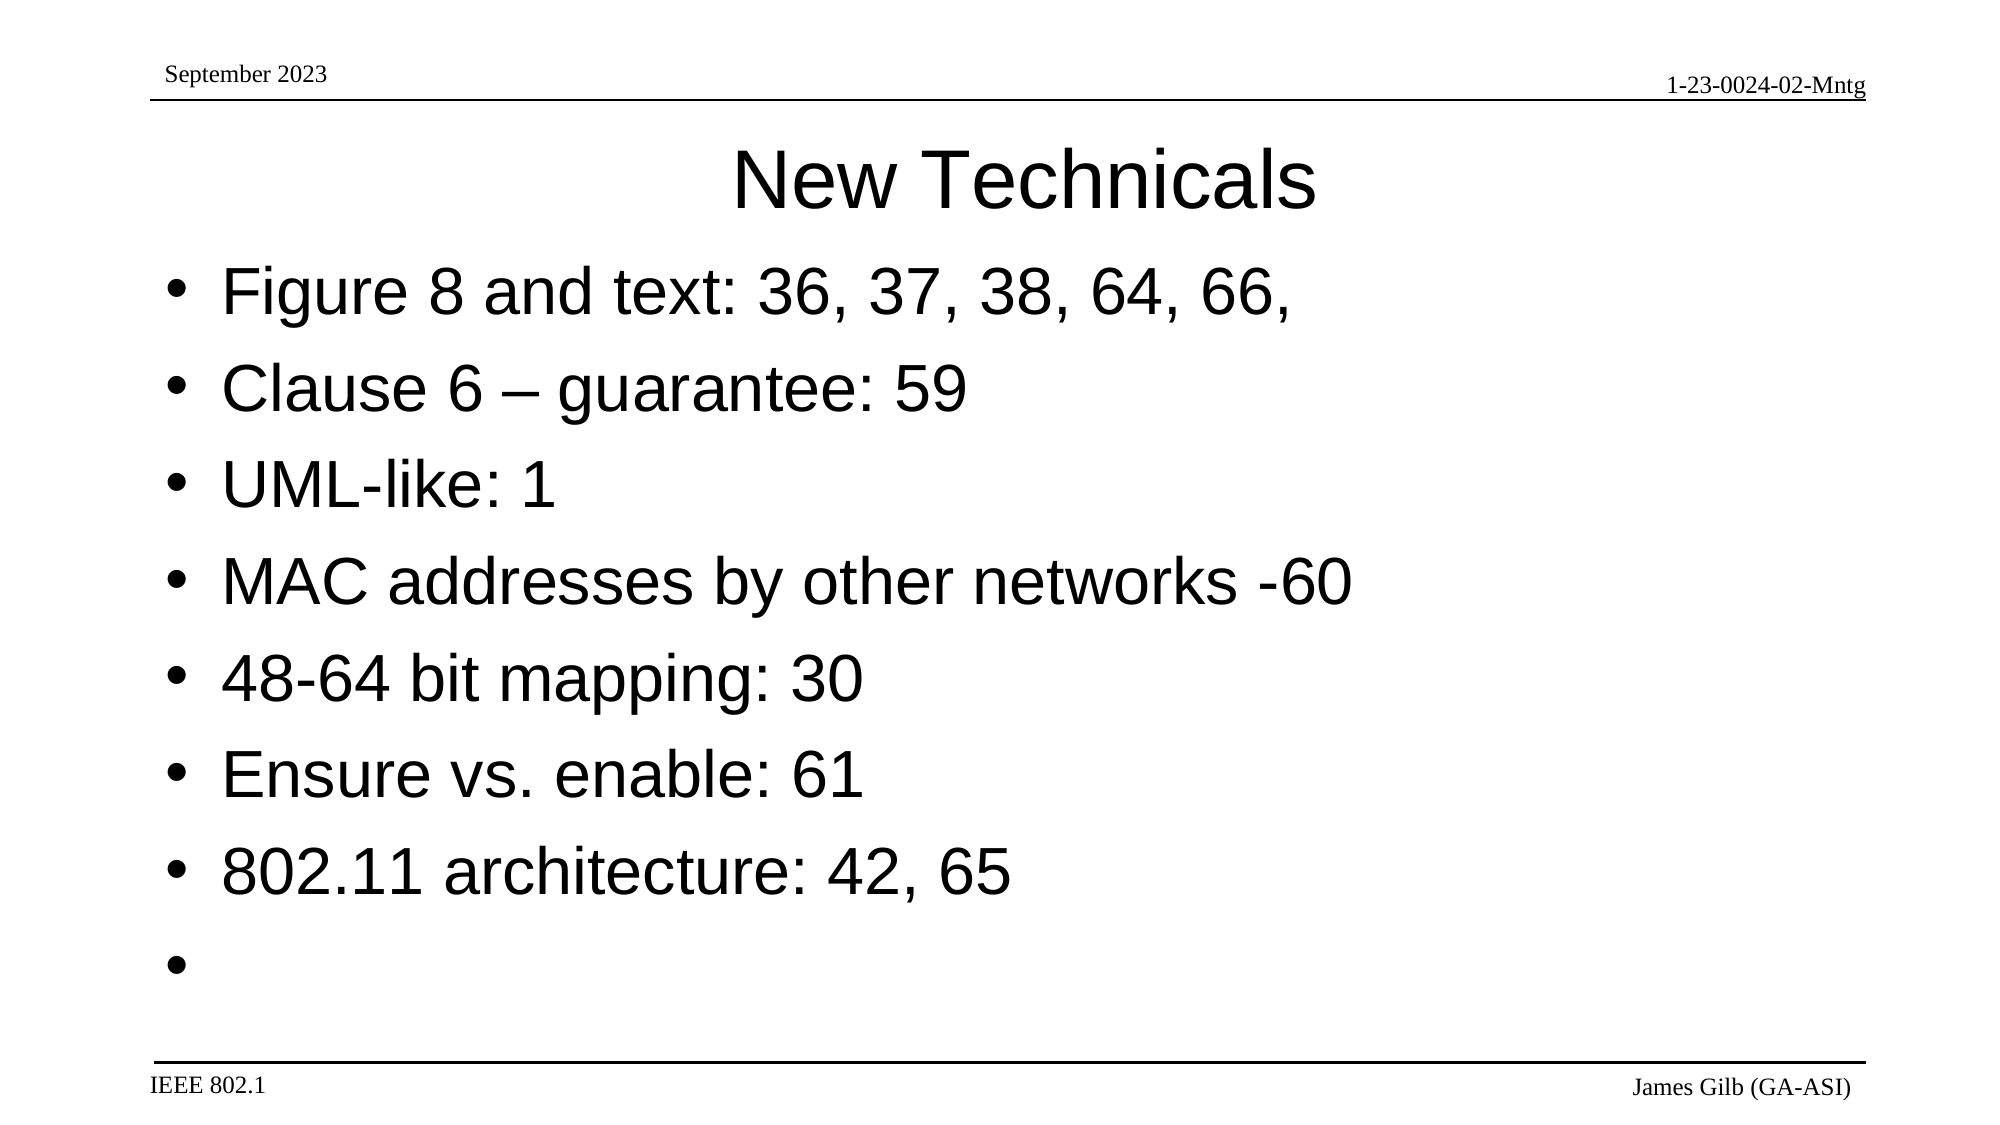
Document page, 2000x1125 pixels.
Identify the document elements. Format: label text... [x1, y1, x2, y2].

title New Technicals [149, 112, 1900, 238]
list Figure 8 and text: 36, 37, 38, 64, 66, Clause 6 – guarantee: 59 UML-like: 1 MAC addresses by other networks -60 48-64 bit mapping: 30 Ensure vs. enable: 61 802.11 architecture: 42, 65 [150, 239, 1900, 1051]
